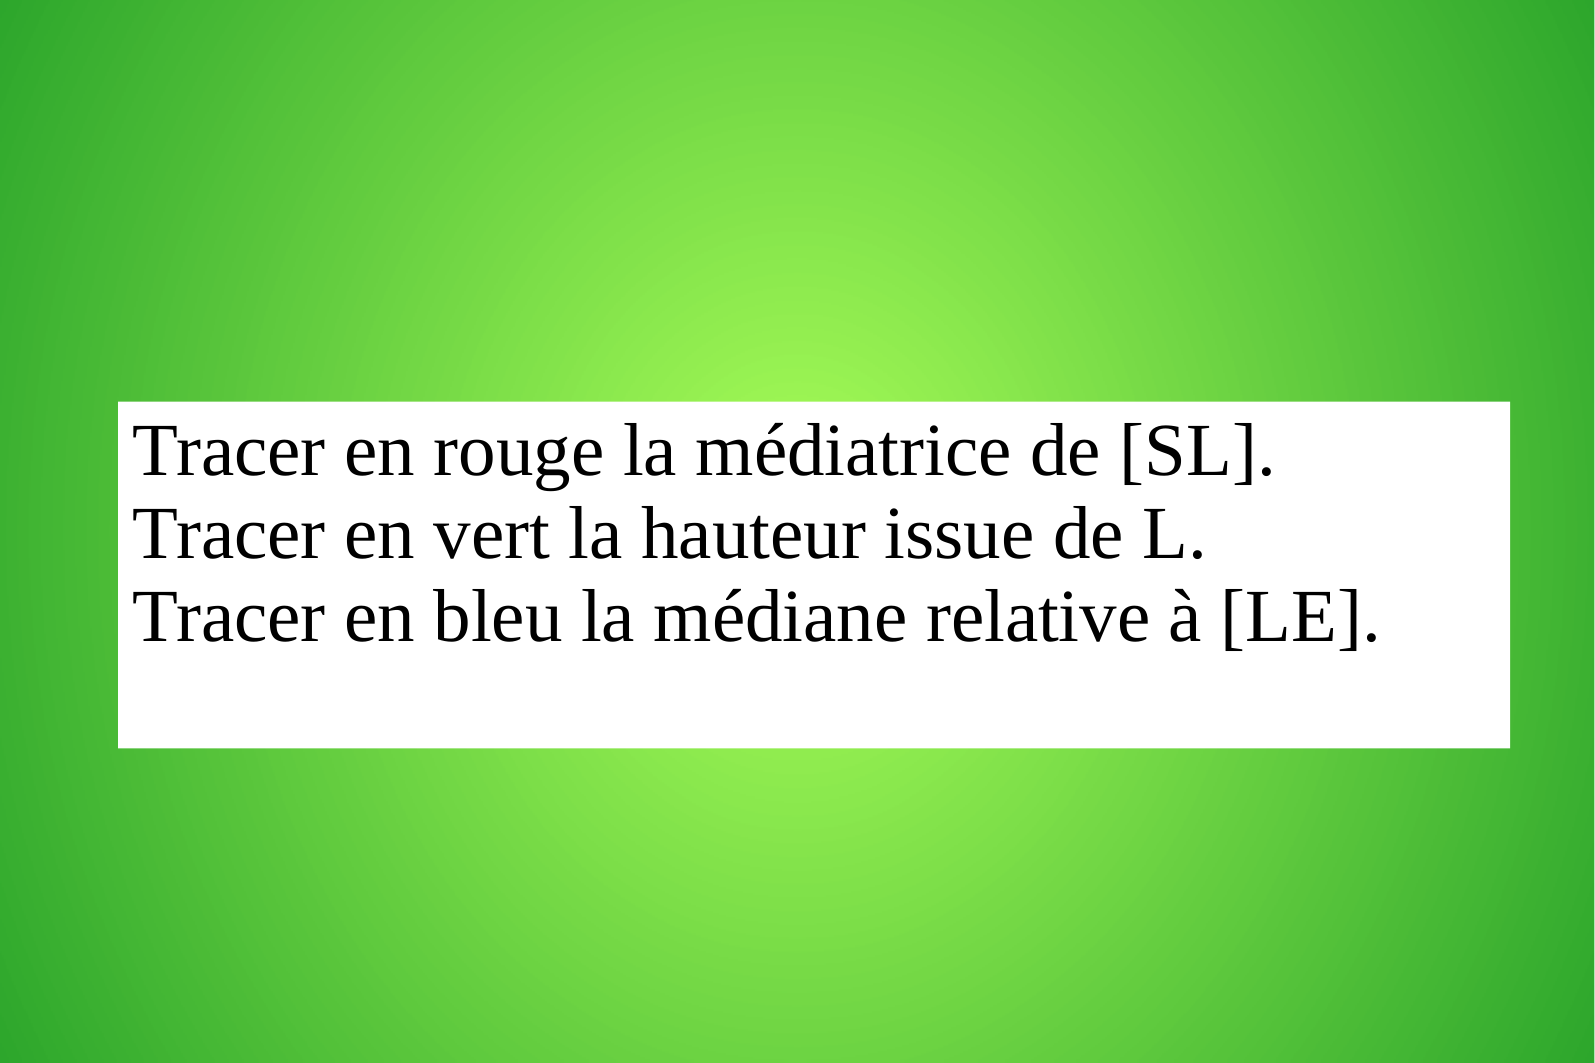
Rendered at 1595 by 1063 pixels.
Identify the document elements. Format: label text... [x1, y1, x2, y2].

text_box Tracer en rouge la médiatrice de [SL]. Tracer en vert la hauteur issue de L. Tracer en bleu la médiane relative à [LE]. [118, 401, 1510, 749]
picture [0, 0, 1595, 1063]
